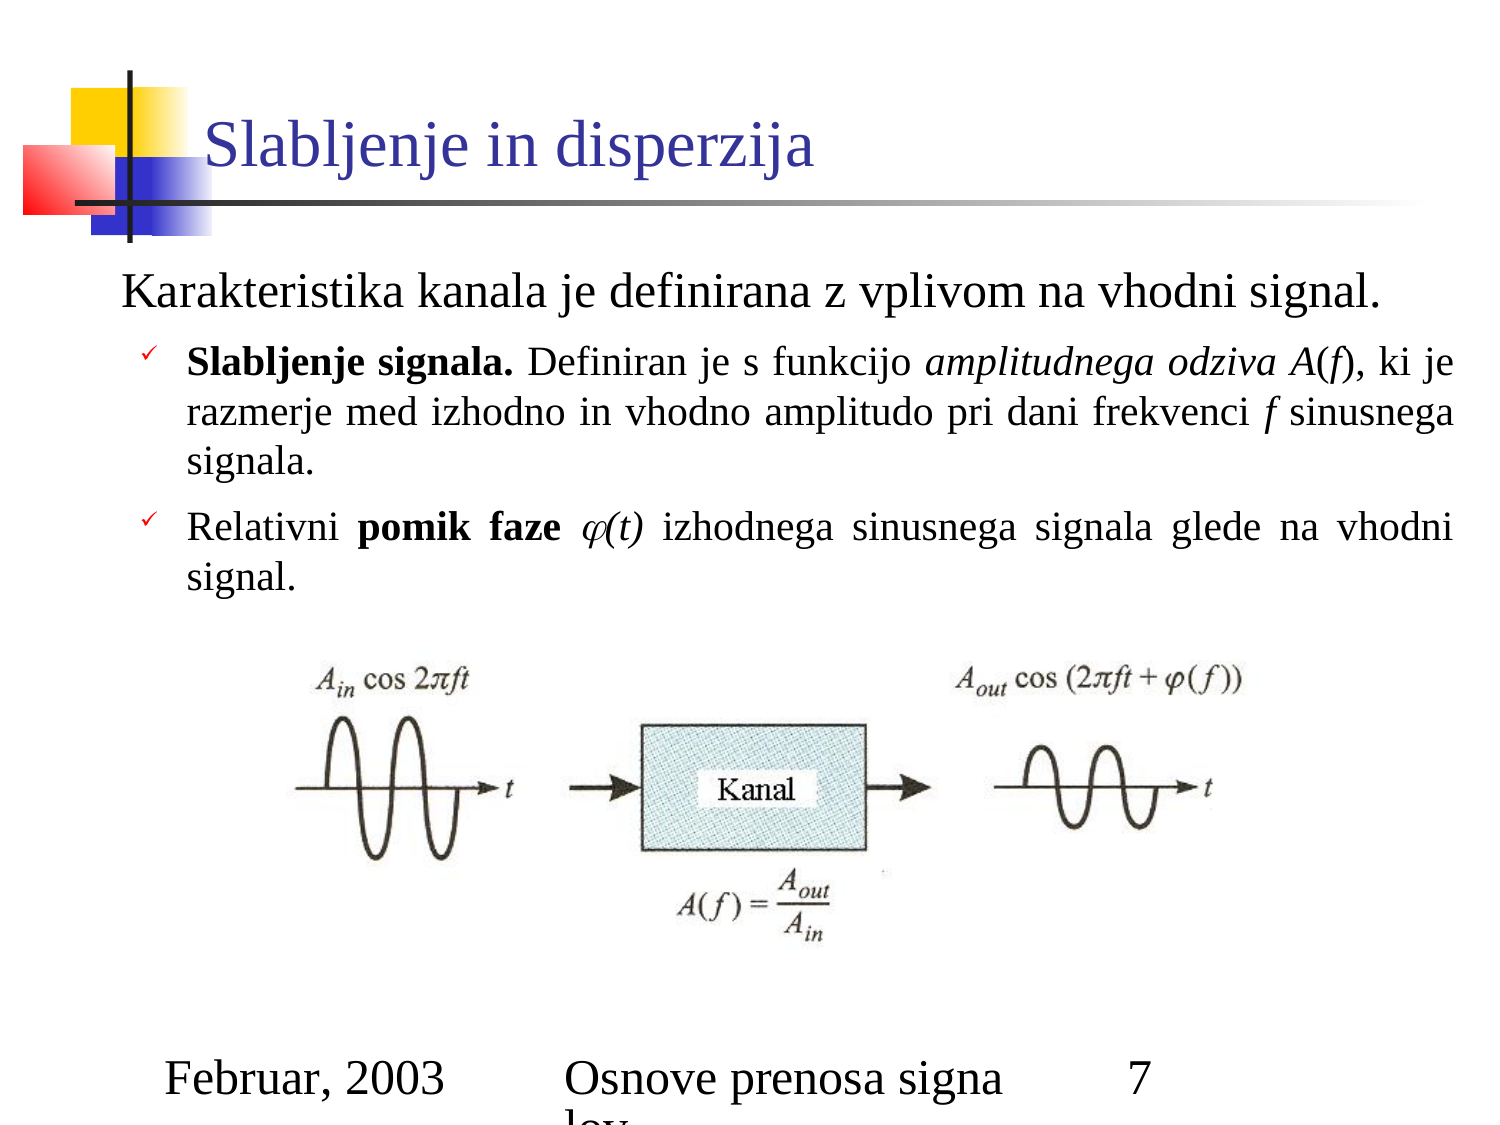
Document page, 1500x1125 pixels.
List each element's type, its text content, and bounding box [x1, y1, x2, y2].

list Karakteristika kanala je definirana z vplivom na vhodni signal. Slabljenje signala. Definiran je s funkcijo amplitudnega odziva A(f), ki je razmerje med izhodno in vhodno amplitudo pri dani frekvenci f sinusnega signala. Relativni pomik faze (t) izhodnega sinusnega signala glede na vhodni signal. [50, 249, 1469, 613]
picture [275, 649, 1263, 953]
title Slabljenje in disperzija [188, 92, 1468, 188]
